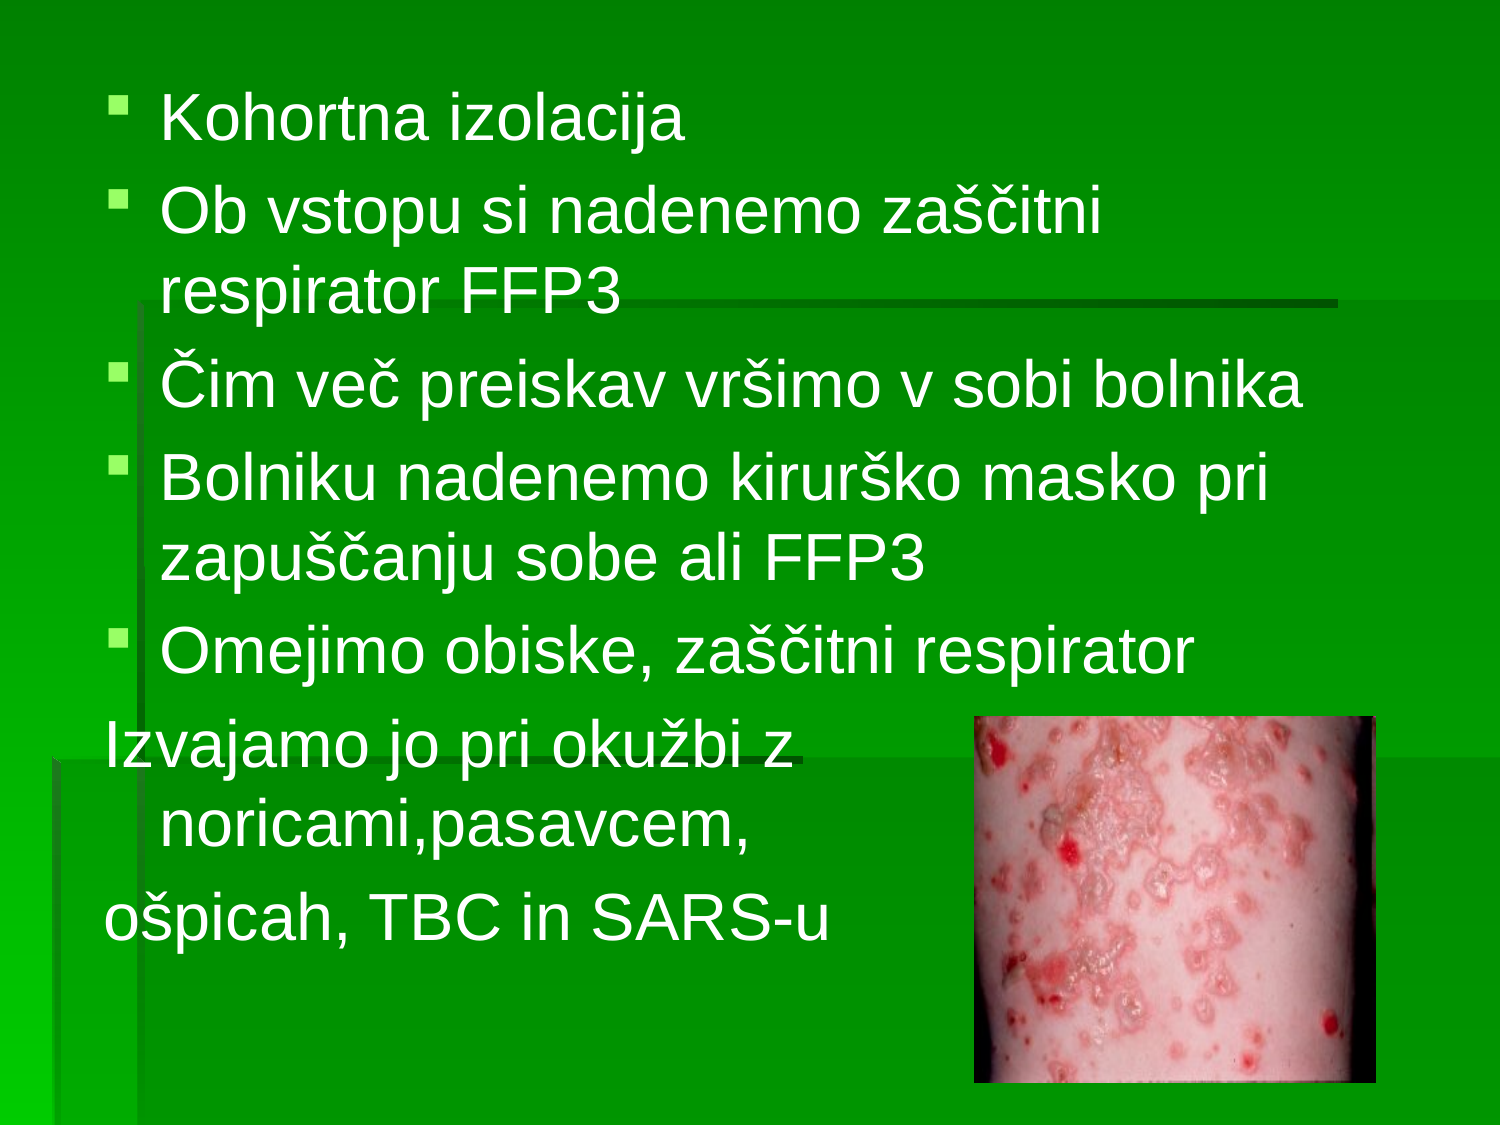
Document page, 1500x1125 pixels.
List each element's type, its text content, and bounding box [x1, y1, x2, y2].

picture [974, 716, 1376, 1083]
list Kohortna izolacija Ob vstopu si nadenemo zaščitni respirator FFP3 Čim več preiskav vršimo v sobi bolnika Bolniku nadenemo kirurško masko pri zapuščanju sobe ali FFP3 Omejimo obiske, zaščitni respirator Izvajamo jo pri okužbi z noricami,pasavcem, ošpicah, TBC in SARS-u [88, 66, 1403, 1000]
